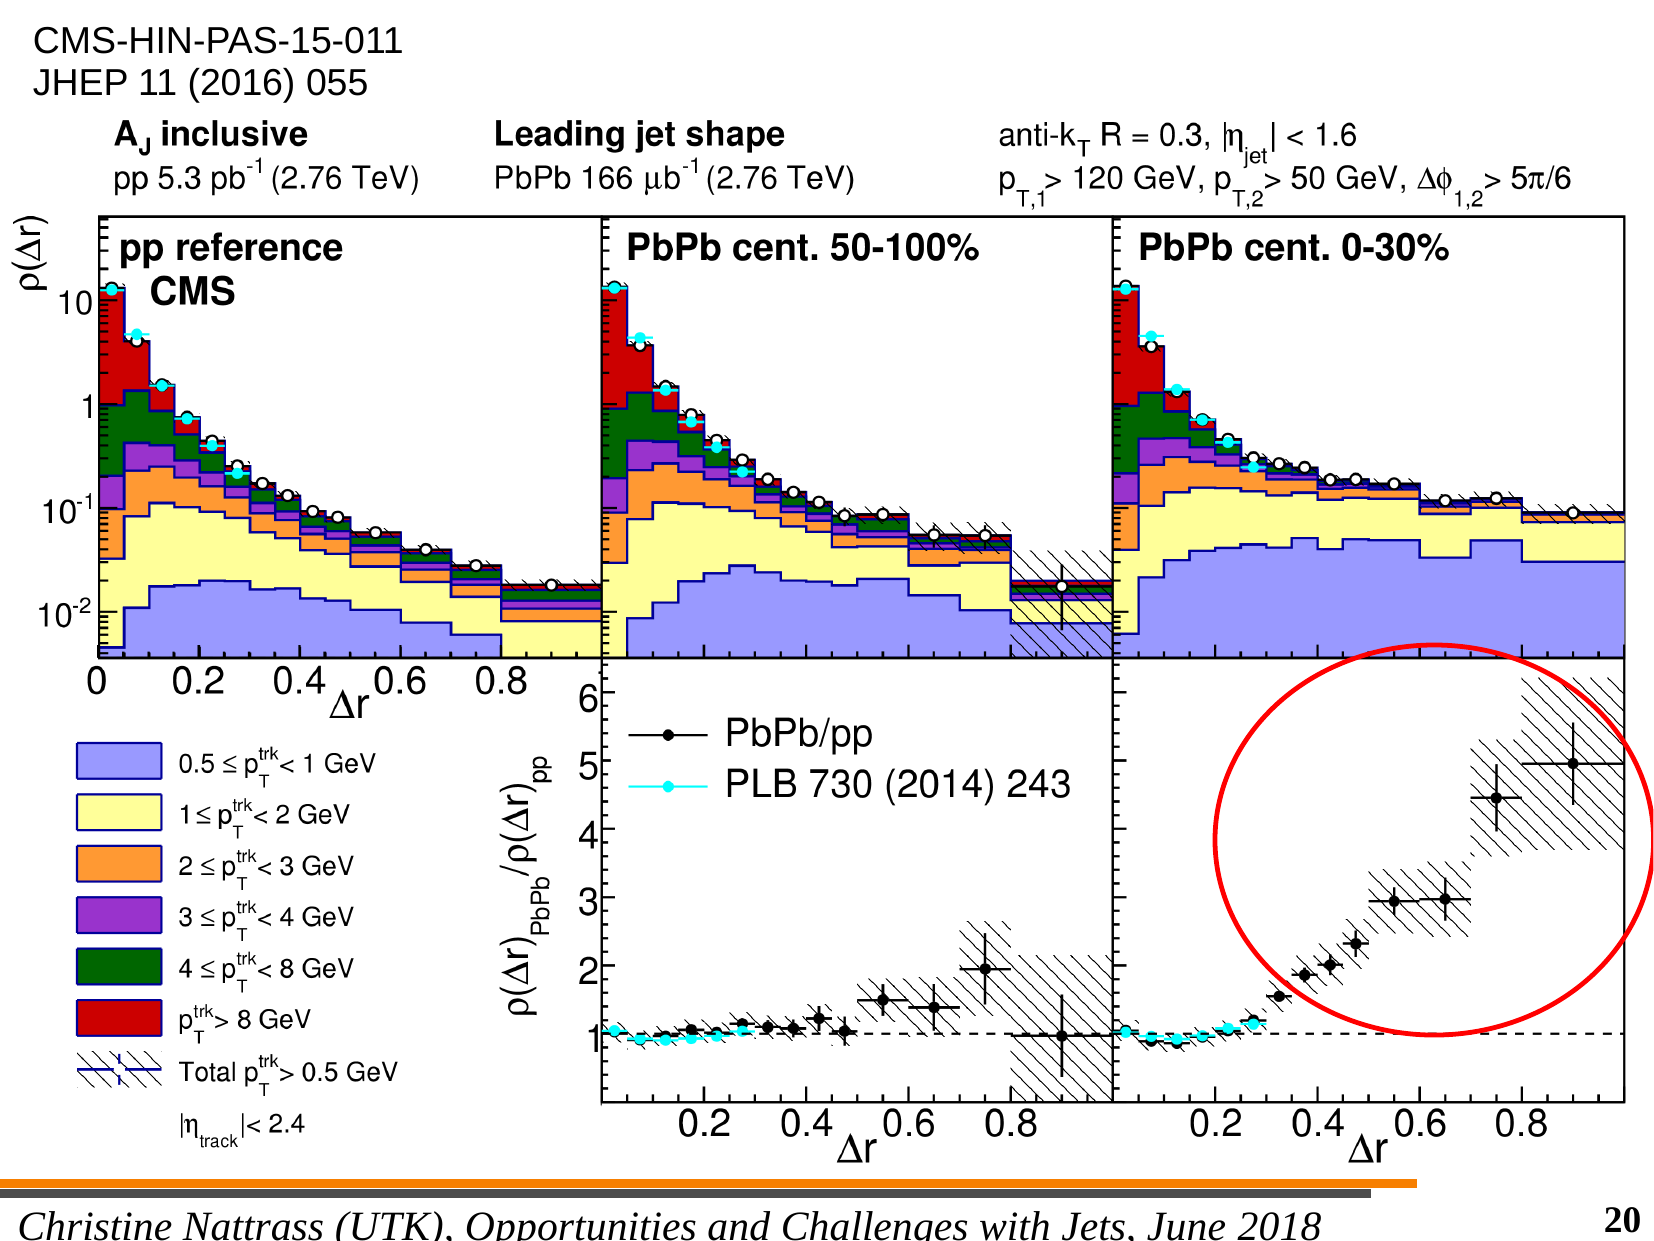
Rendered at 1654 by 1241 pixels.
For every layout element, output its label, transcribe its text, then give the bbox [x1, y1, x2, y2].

text_box CMS-HIN-PAS-15-011 JHEP 11 (2016) 055 [18, 12, 604, 98]
picture [1218, 648, 1651, 1032]
picture [0, 103, 1652, 1172]
